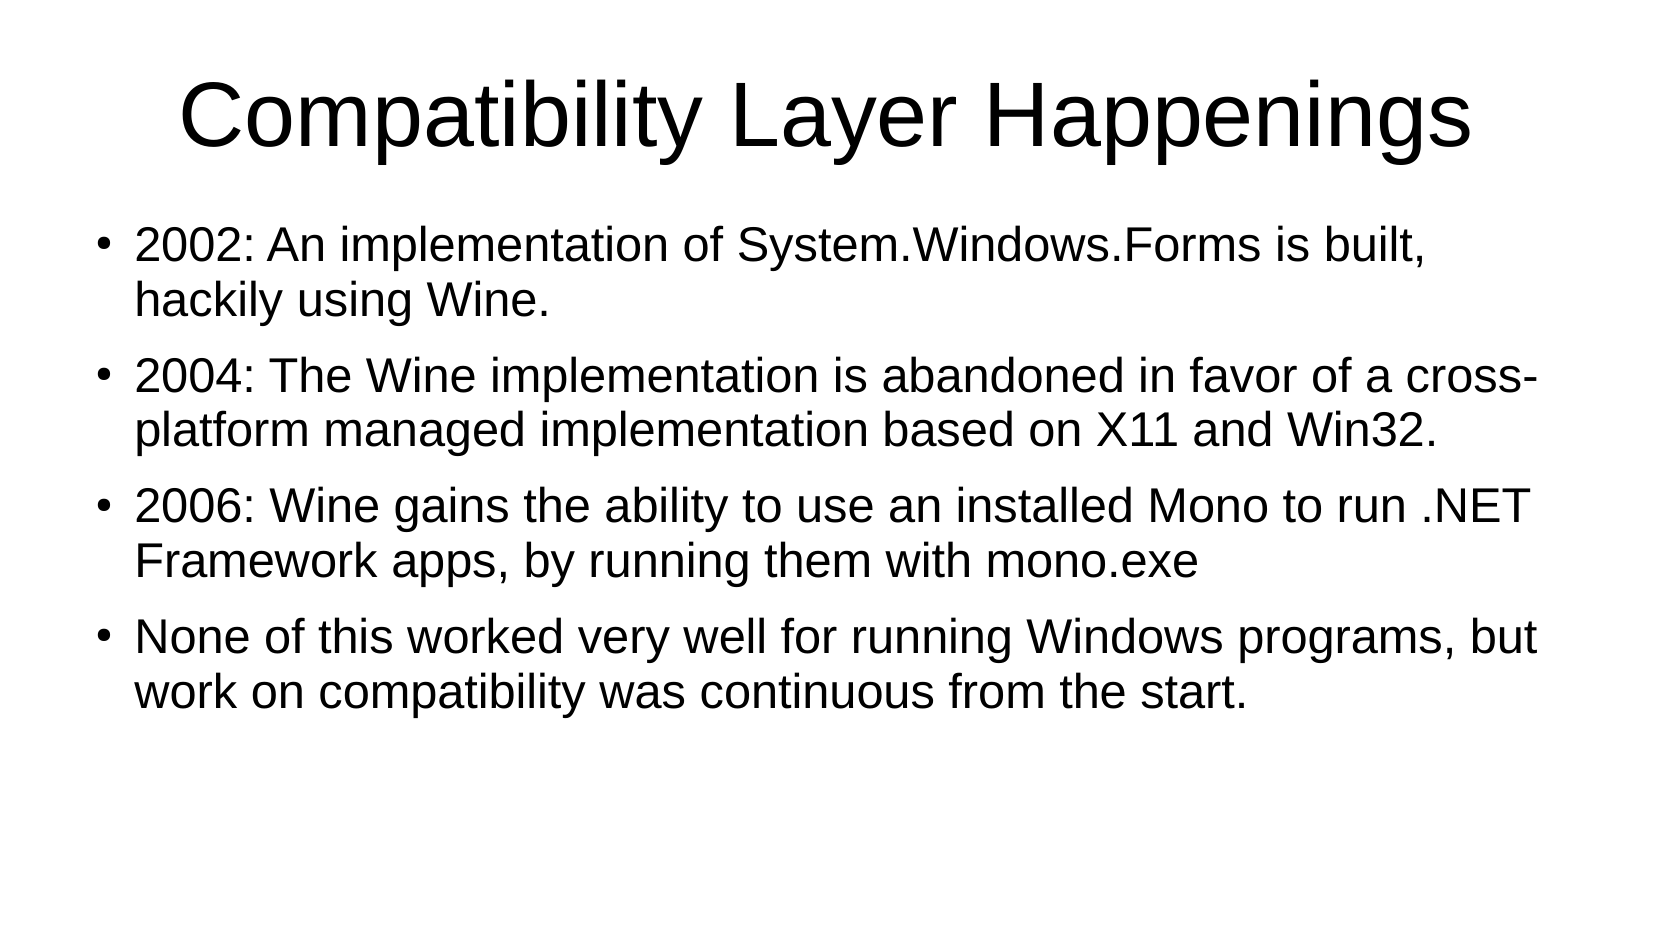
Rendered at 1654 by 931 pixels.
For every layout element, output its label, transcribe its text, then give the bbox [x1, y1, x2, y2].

list 2002: An implementation of System.Windows.Forms is built, hackily using Wine. 2004: The Wine implementation is abandoned in favor of a cross-platform managed implementation based on X11 and Win32. 2006: Wine gains the ability to use an installed Mono to run .NET Framework apps, by running them with mono.exe None of this worked very well for running Windows programs, but work on compatibility was continuous from the start. [82, 217, 1571, 758]
title Compatibility Layer Happenings [82, 37, 1571, 193]
